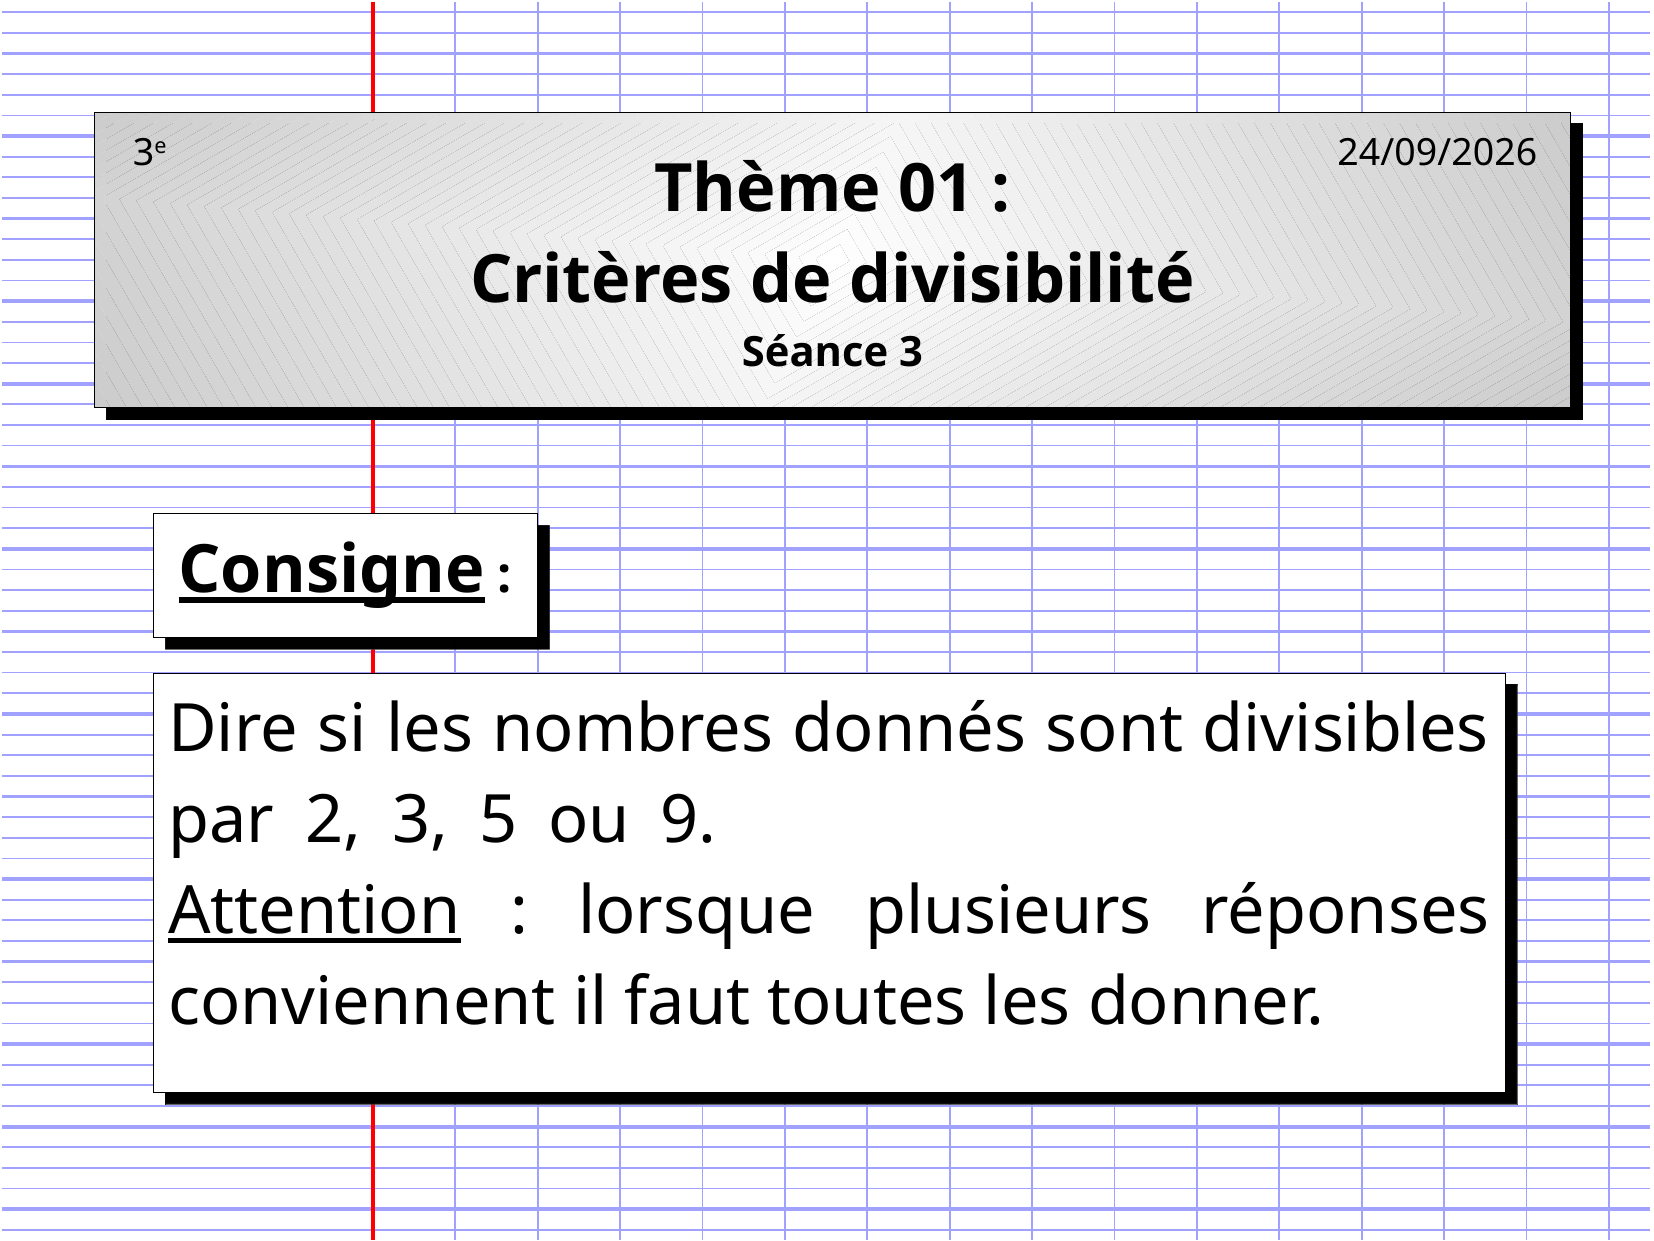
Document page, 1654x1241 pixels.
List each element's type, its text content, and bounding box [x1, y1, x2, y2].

picture [0, 0, 1654, 1241]
text_box Dire si les nombres donnés sont divisibles par 2, 3, 5 ou 9. Attention : lorsque plusieurs réponses conviennent il faut toutes les donner. [153, 673, 1506, 1093]
text_box Consigne : [153, 513, 538, 638]
text_box 3e [118, 118, 207, 186]
text_box Thème 01 : Critères de divisibilité Séance 3 [94, 112, 1571, 408]
text_box 09/09/2012 [1322, 118, 1560, 186]
